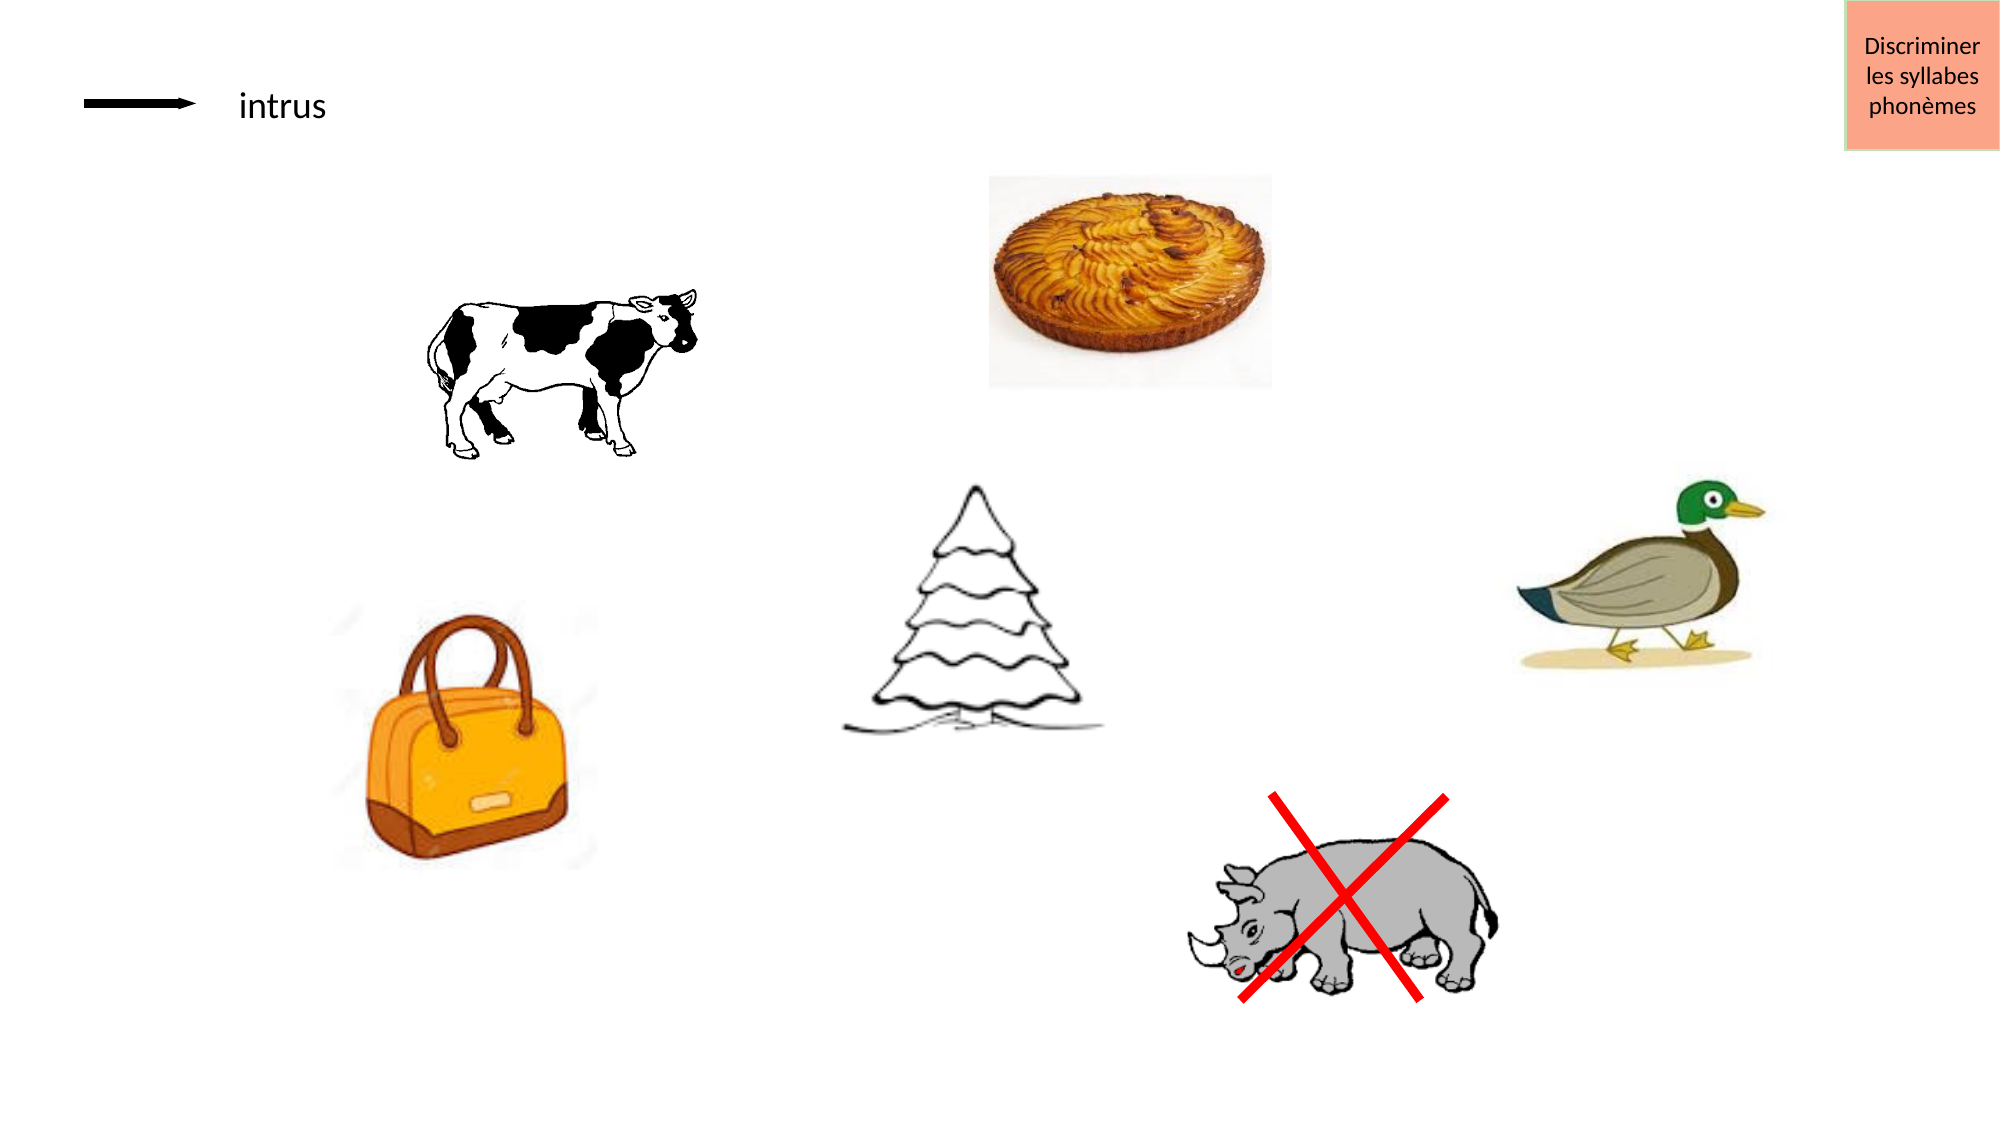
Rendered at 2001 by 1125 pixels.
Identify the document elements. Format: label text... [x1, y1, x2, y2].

picture [1181, 773, 1505, 1074]
text_box intrus [224, 73, 342, 133]
picture [328, 600, 607, 879]
picture [1475, 398, 1827, 751]
picture [826, 141, 1272, 797]
text_box Discriminer les syllabes phonèmes [1846, 0, 2000, 150]
picture [425, 288, 699, 460]
